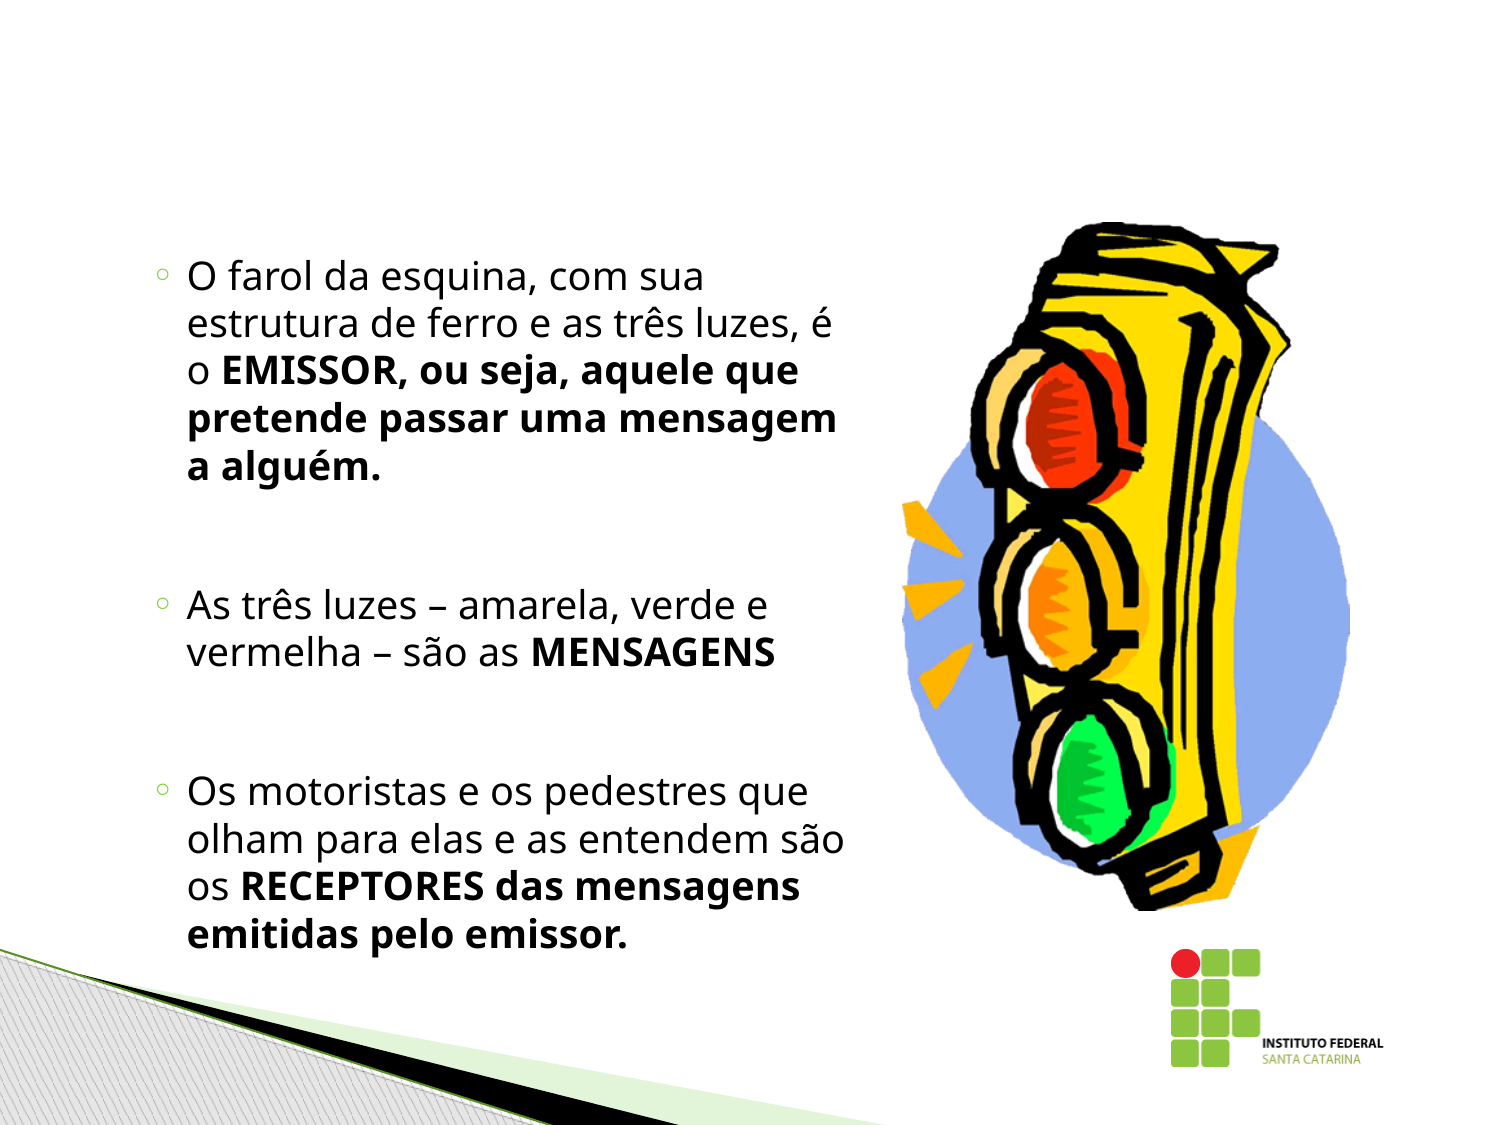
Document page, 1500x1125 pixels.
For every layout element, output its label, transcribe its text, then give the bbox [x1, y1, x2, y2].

list O farol da esquina, com sua estrutura de ferro e as três luzes, é o EMISSOR, ou seja, aquele que pretende passar uma mensagem a alguém. As três luzes – amarela, verde e vermelha – são as MENSAGENS Os motoristas e os pedestres que olham para elas e as entendem são os RECEPTORES das mensagens emitidas pelo emissor. [75, 243, 868, 986]
picture [1171, 949, 1384, 1067]
picture [902, 222, 1350, 911]
